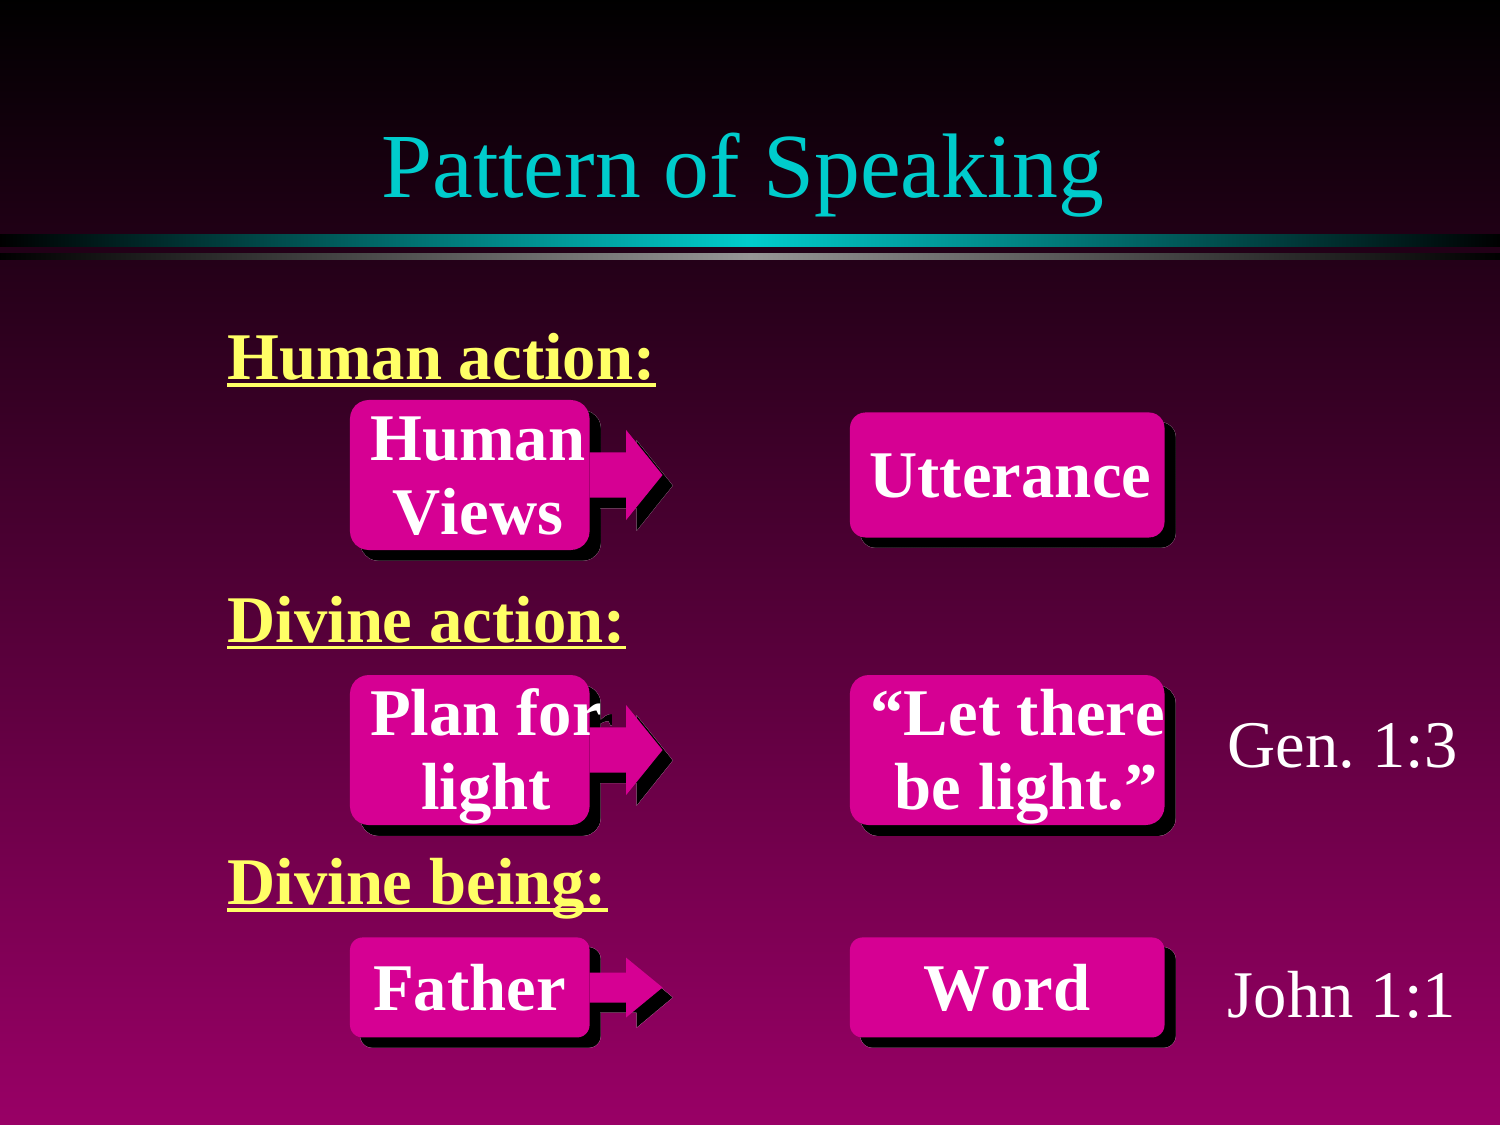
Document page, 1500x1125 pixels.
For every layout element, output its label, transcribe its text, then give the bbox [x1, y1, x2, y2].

text_box Plan for light [349, 675, 590, 826]
text_box [589, 429, 663, 521]
text_box Human Views [349, 402, 590, 551]
text_box Gen. 1:3 [1212, 699, 1500, 790]
text_box Divine being: [212, 837, 725, 927]
text_box “Let there be light.” [849, 675, 1165, 826]
title Pattern of Speaking [99, 37, 1388, 225]
text_box [589, 957, 663, 1018]
text_box Father [349, 937, 590, 1038]
text_box Divine action: [212, 574, 725, 665]
text_box [589, 704, 663, 796]
text_box Human action: [212, 312, 751, 402]
text_box John 1:1 [1212, 949, 1488, 1040]
text_box Utterance [849, 412, 1165, 538]
text_box Word [849, 937, 1165, 1038]
